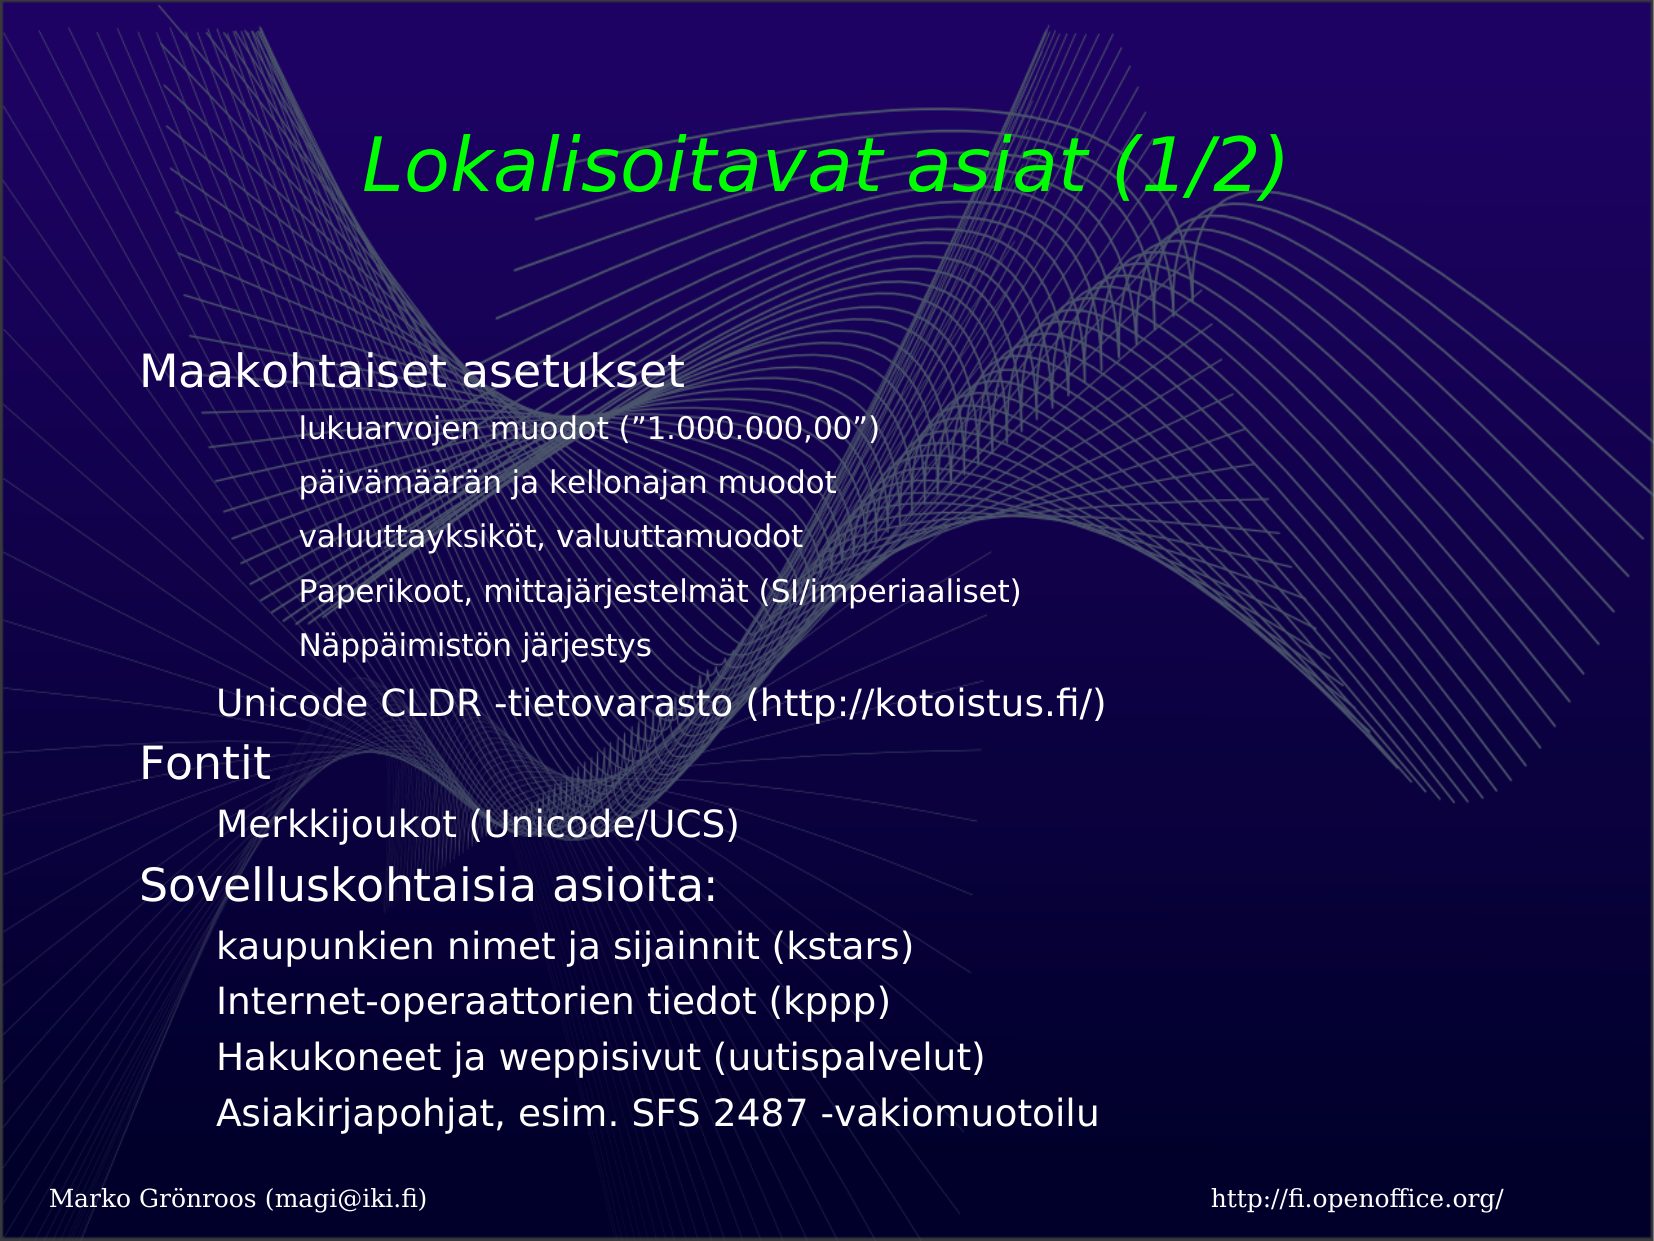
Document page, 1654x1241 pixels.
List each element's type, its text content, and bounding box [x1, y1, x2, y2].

list Maakohtaiset asetukset lukuarvojen muodot (”1.000.000,00”) päivämäärän ja kellonajan muodot valuuttayksiköt, valuuttamuodot Paperikoot, mittajärjestelmät (SI/imperiaaliset) Näppäimistön järjestys Unicode CLDR -tietovarasto (http://kotoistus.fi/) Fontit Merkkijoukot (Unicode/UCS) Sovelluskohtaisia asioita: kaupunkien nimet ja sijainnit (kstars) Internet-operaattorien tiedot (kppp) Hakukoneet ja weppisivut (uutispalvelut) Asiakirjapohjat, esim. SFS 2487 -vakiomuotoilu [121, 344, 1534, 1132]
picture [0, 0, 1654, 1241]
title Lokalisoitavat asiat (1/2) [121, 61, 1534, 269]
